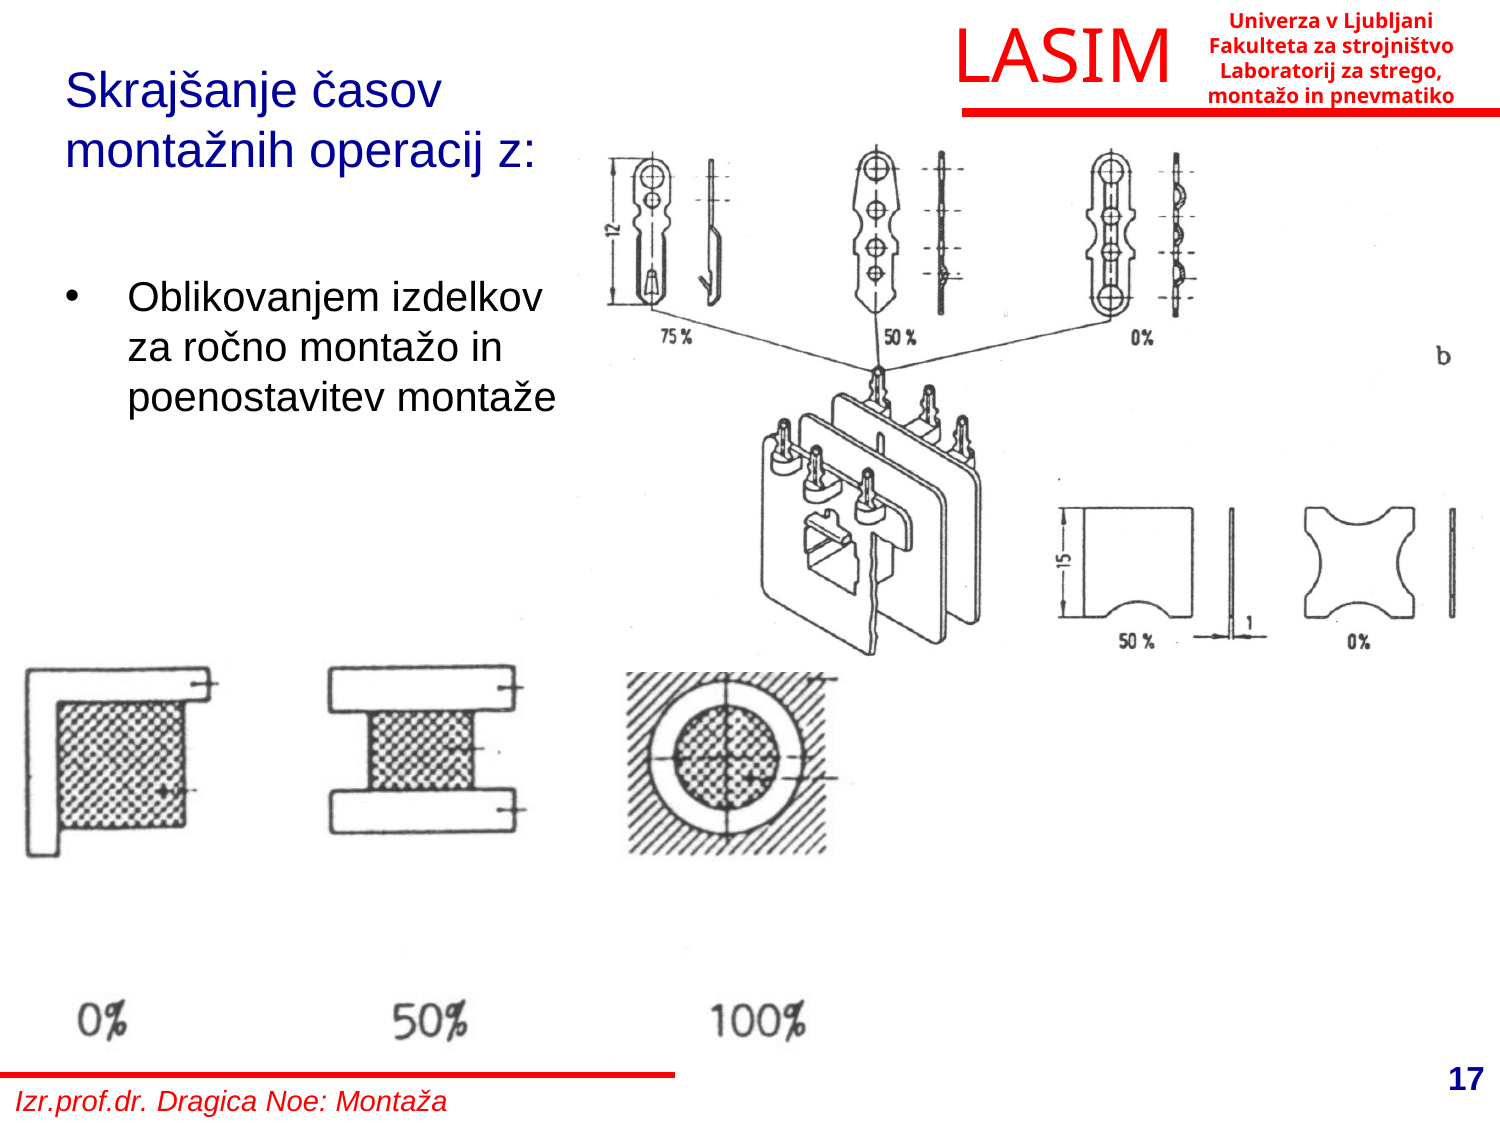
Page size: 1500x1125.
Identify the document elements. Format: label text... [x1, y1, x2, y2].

picture [0, 126, 1500, 1063]
text_box Oblikovanjem izdelkov za ročno montažo in poenostavitev montaže [50, 262, 575, 428]
text_box Skrajšanje časov montažnih operacij z: [50, 49, 576, 186]
